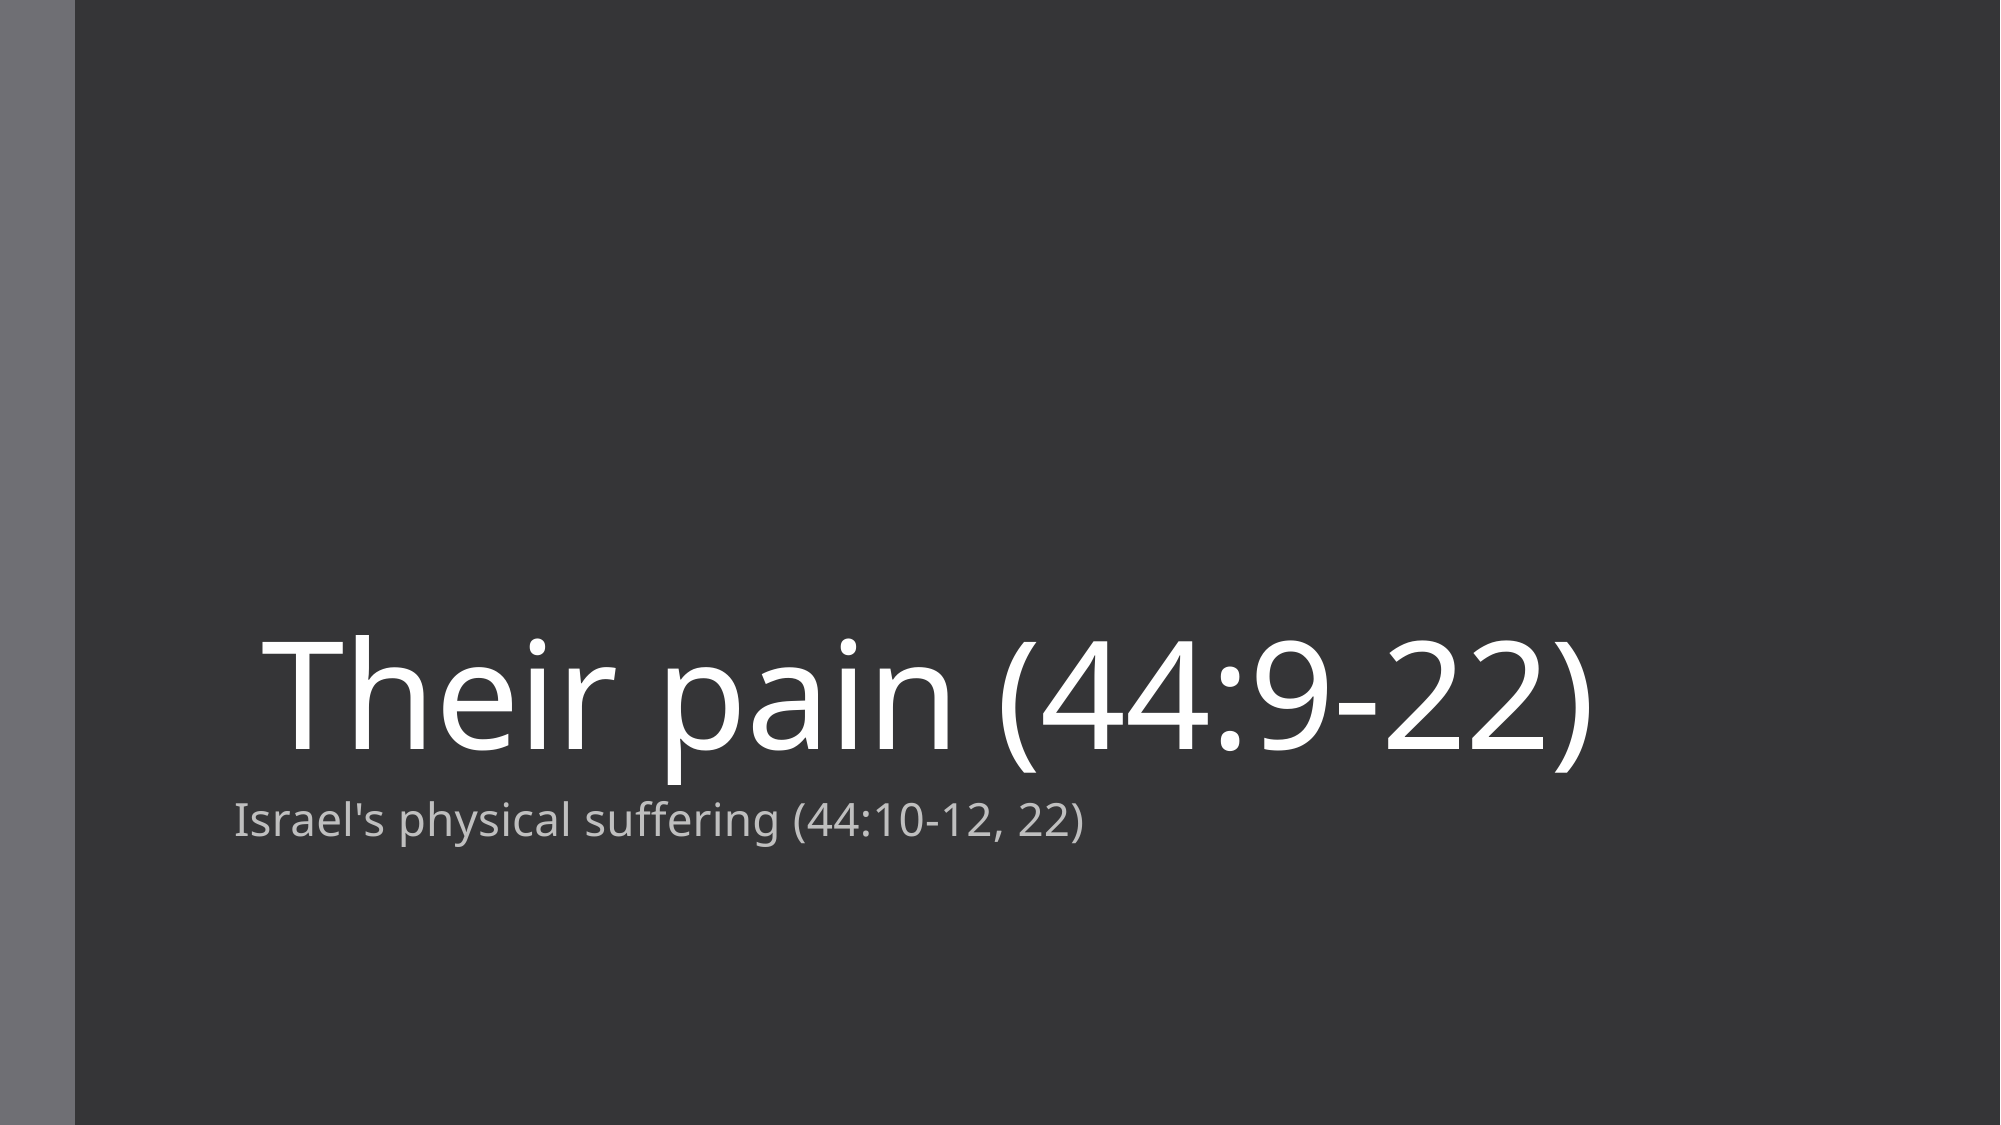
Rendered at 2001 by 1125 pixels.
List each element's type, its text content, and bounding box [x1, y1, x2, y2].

subtitle Israel's physical suffering (44:10-12, 22) [206, 787, 1752, 1066]
title Their pain (44:9-22) [206, 124, 1752, 787]
